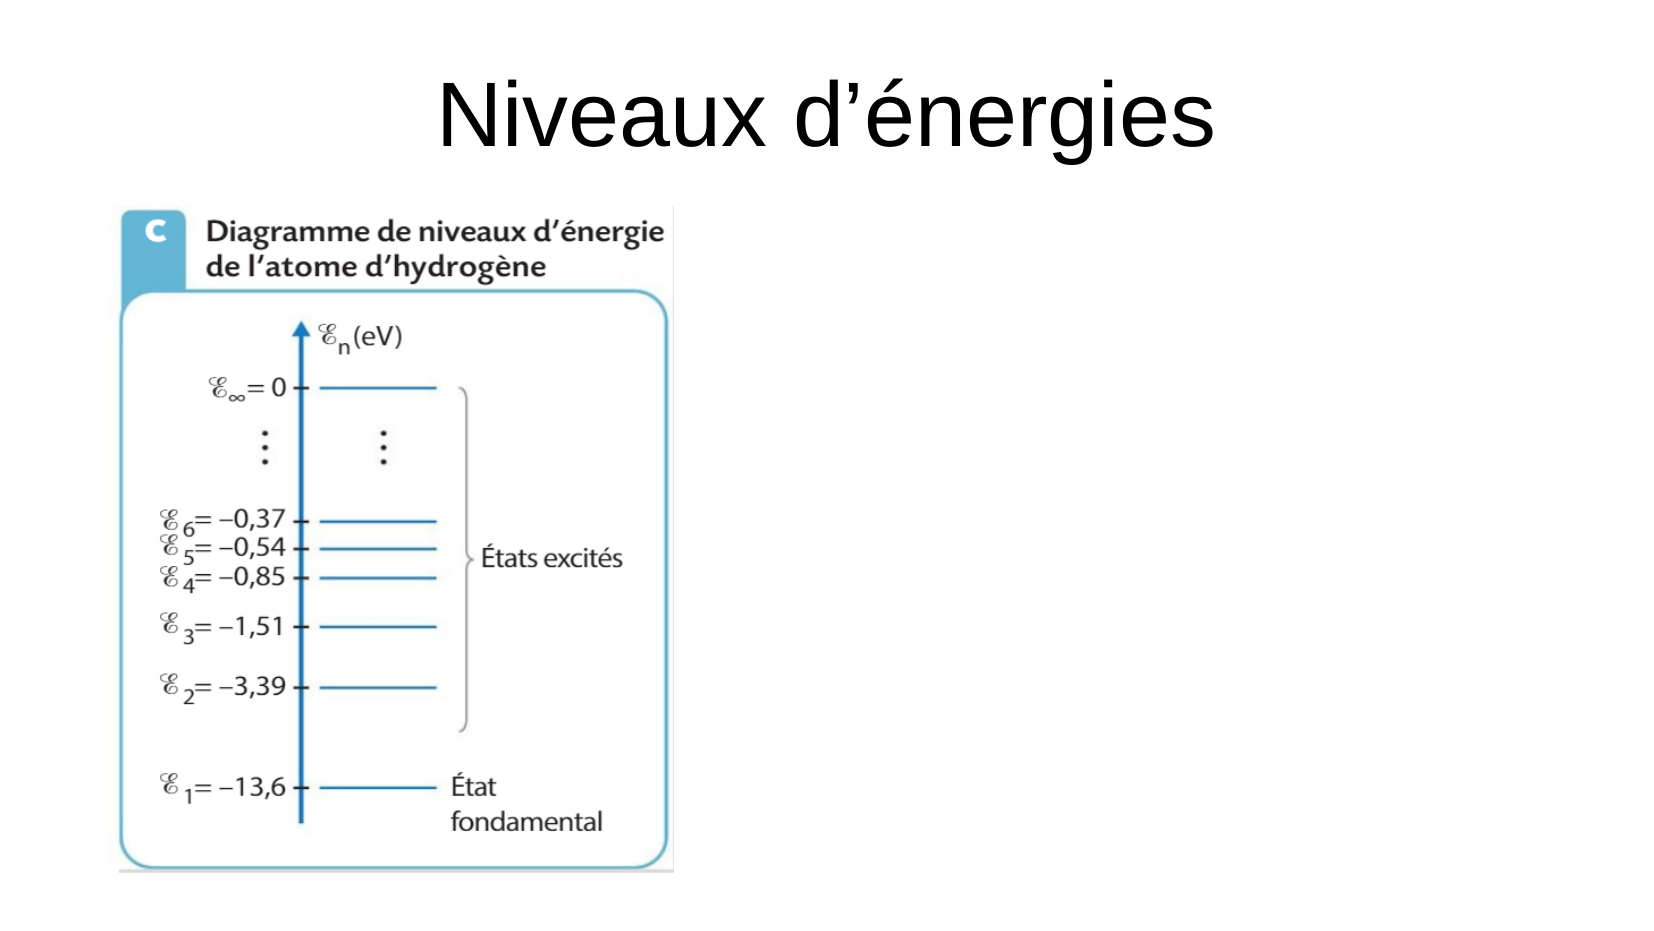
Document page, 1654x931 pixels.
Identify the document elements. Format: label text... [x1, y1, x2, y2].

title Niveaux d’énergies [82, 37, 1571, 193]
picture [108, 205, 674, 875]
